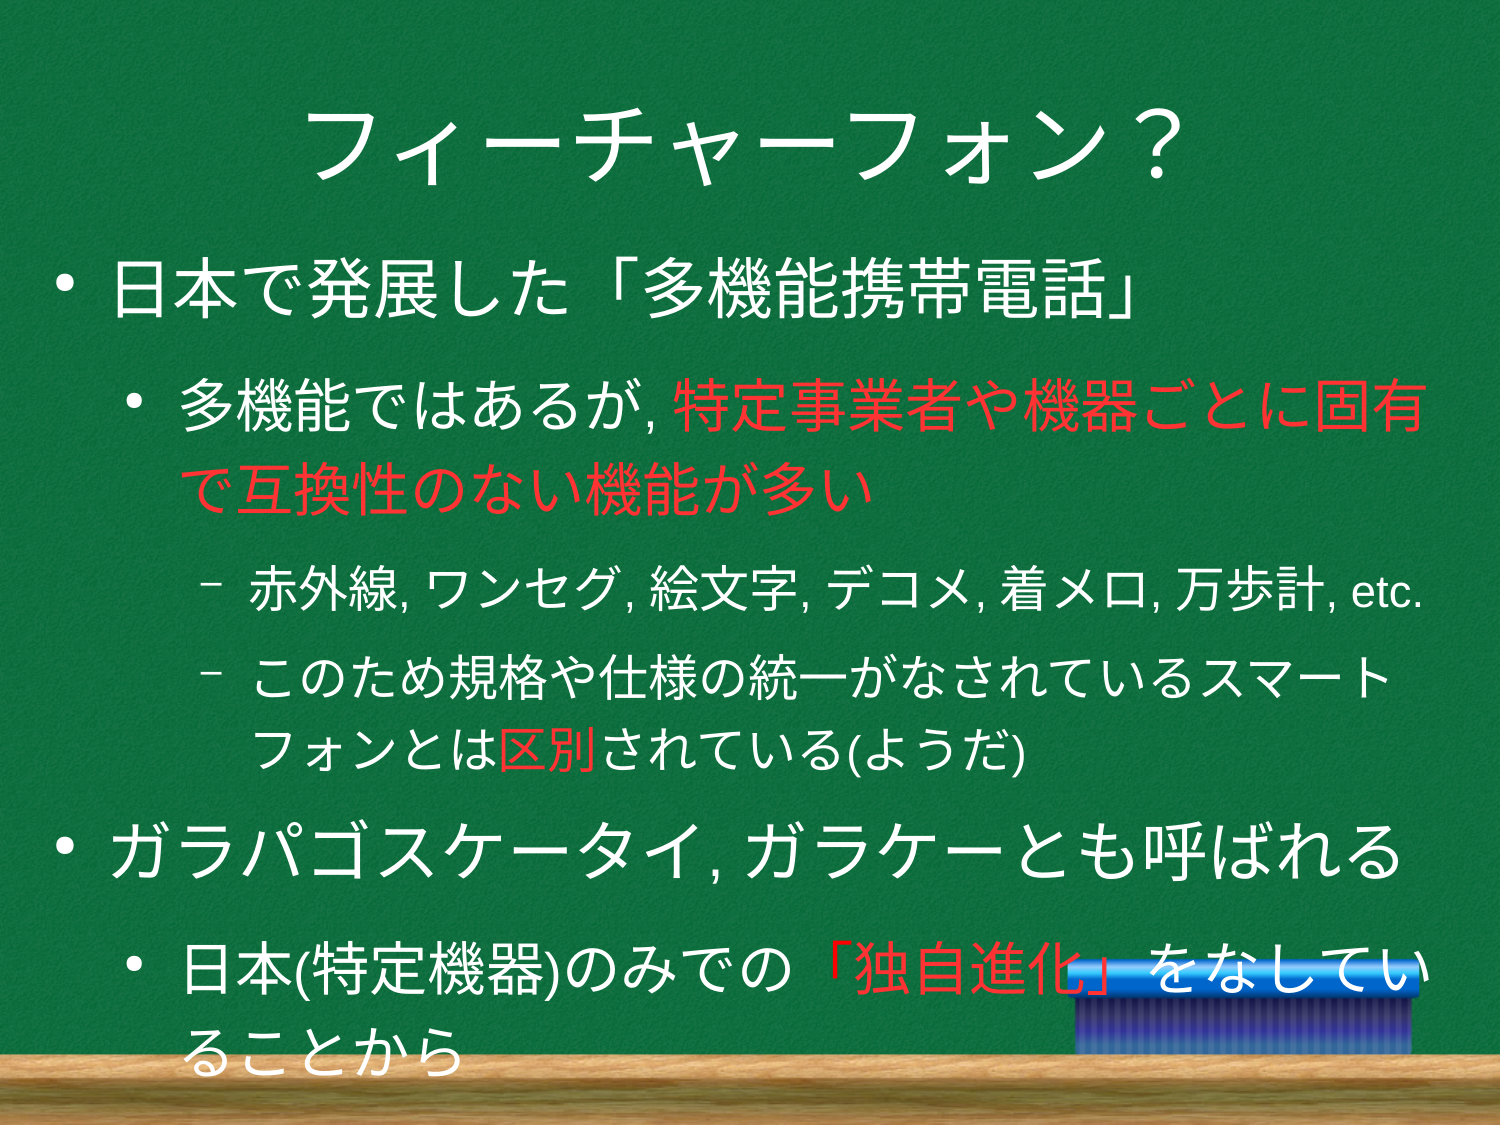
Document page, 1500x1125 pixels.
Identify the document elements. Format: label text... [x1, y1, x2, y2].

list 日本で発展した「多機能携帯電話」 多機能ではあるが, 特定事業者や機器ごとに固有で互換性のない機能が多い 赤外線, ワンセグ, 絵文字, デコメ, 着メロ, 万歩計, etc. このため規格や仕様の統一がなされているスマートフォンとは区別されている(ようだ) ガラパゴスケータイ, ガラケーとも呼ばれる 日本(特定機器)のみでの「独自進化」をなしていることから [35, 236, 1477, 1125]
picture [0, 0, 1500, 1125]
title フィーチャーフォン？ [75, 44, 1425, 233]
